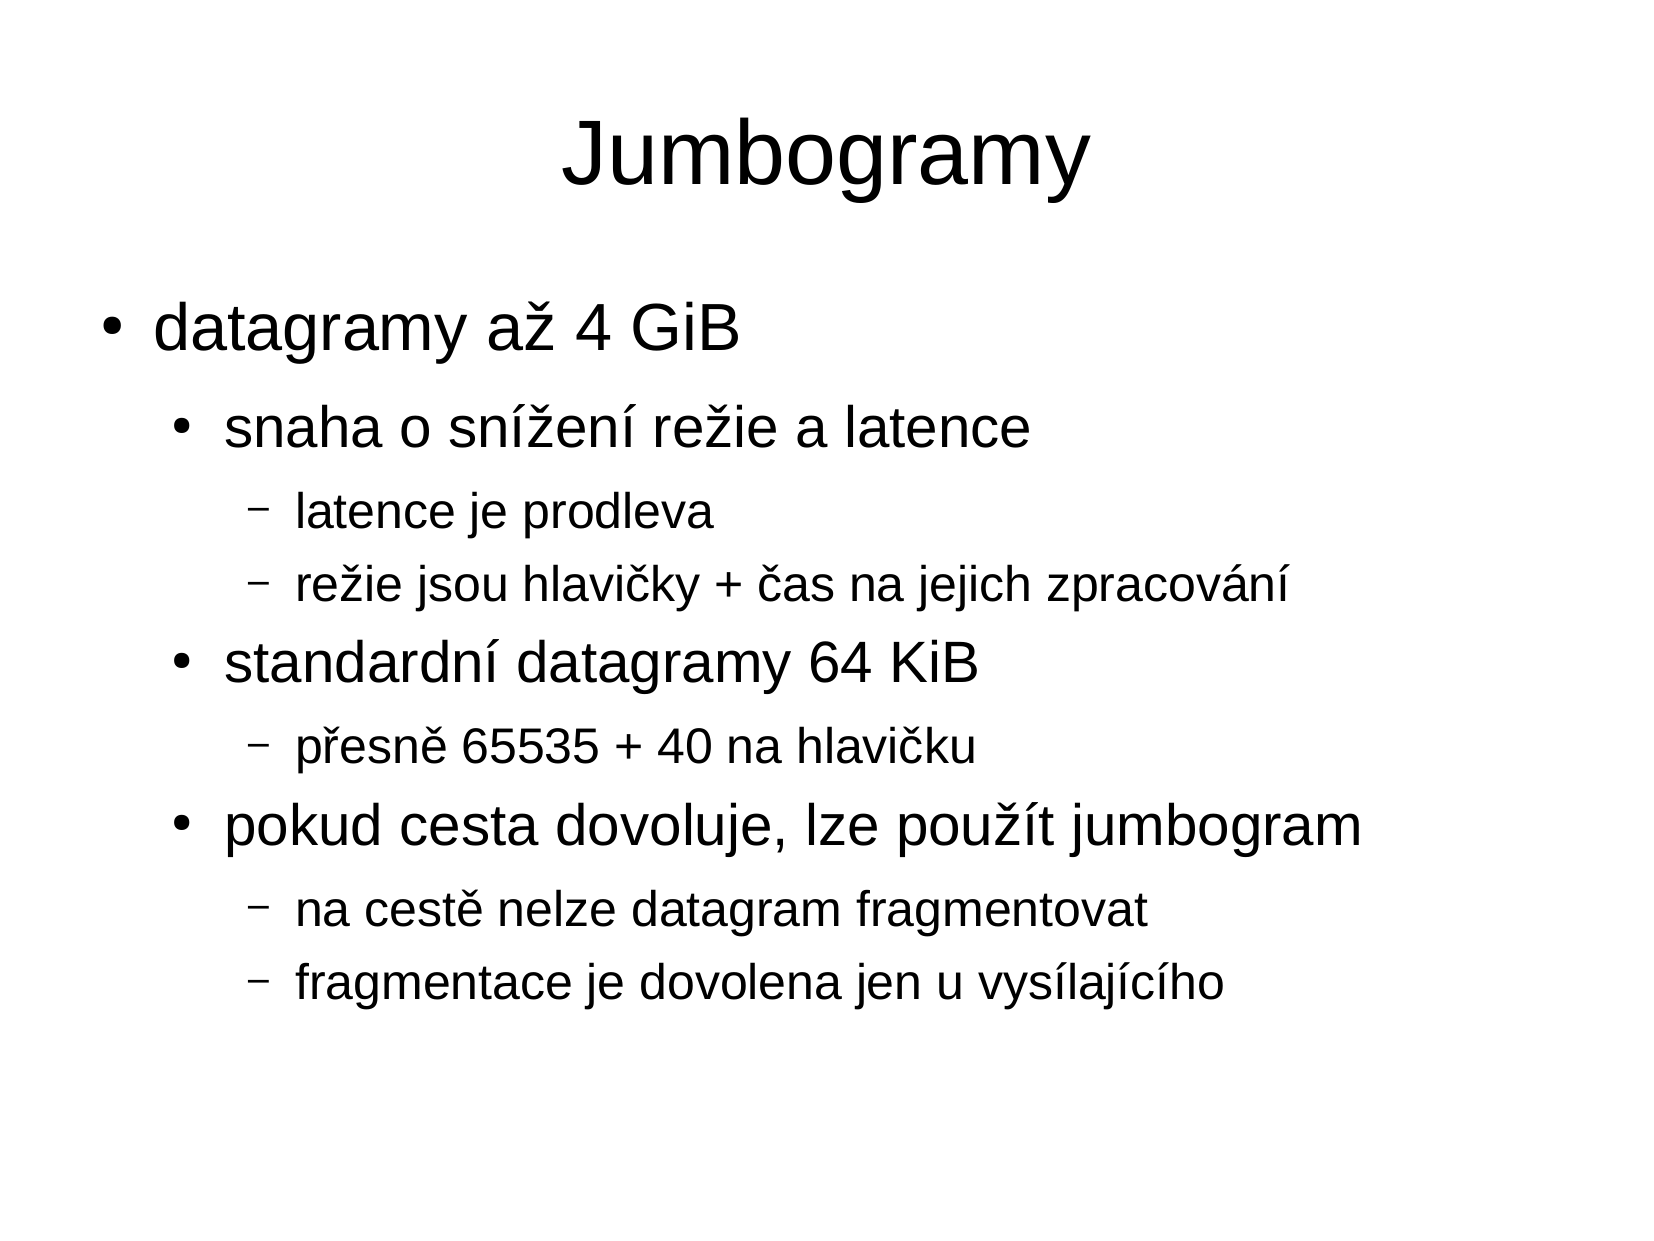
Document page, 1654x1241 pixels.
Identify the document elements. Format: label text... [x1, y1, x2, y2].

title Jumbogramy [82, 49, 1571, 257]
list datagramy až 4 GiB snaha o snížení režie a latence latence je prodleva režie jsou hlavičky + čas na jejich zpracování standardní datagramy 64 KiB přesně 65535 + 40 na hlavičku pokud cesta dovoluje, lze použít jumbogram na cestě nelze datagram fragmentovat fragmentace je dovolena jen u vysílajícího [82, 290, 1571, 1109]
